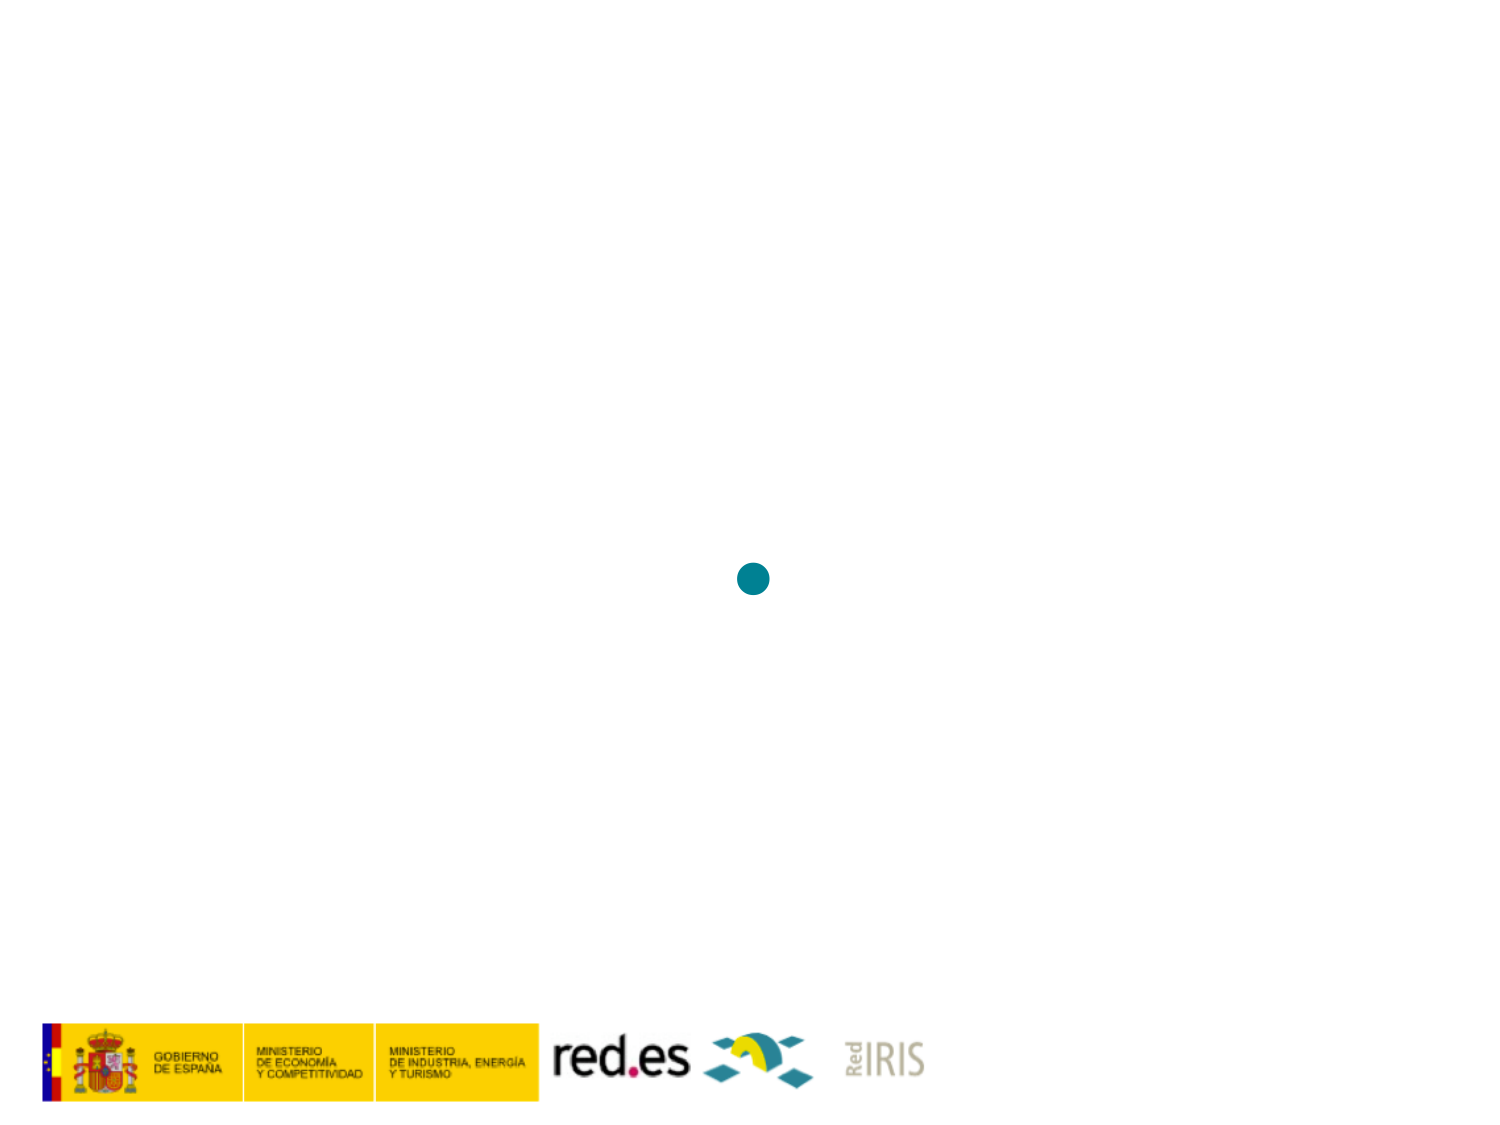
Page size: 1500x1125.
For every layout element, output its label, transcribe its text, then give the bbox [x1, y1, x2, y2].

text_box · [460, 477, 977, 679]
picture [40, 1017, 936, 1107]
